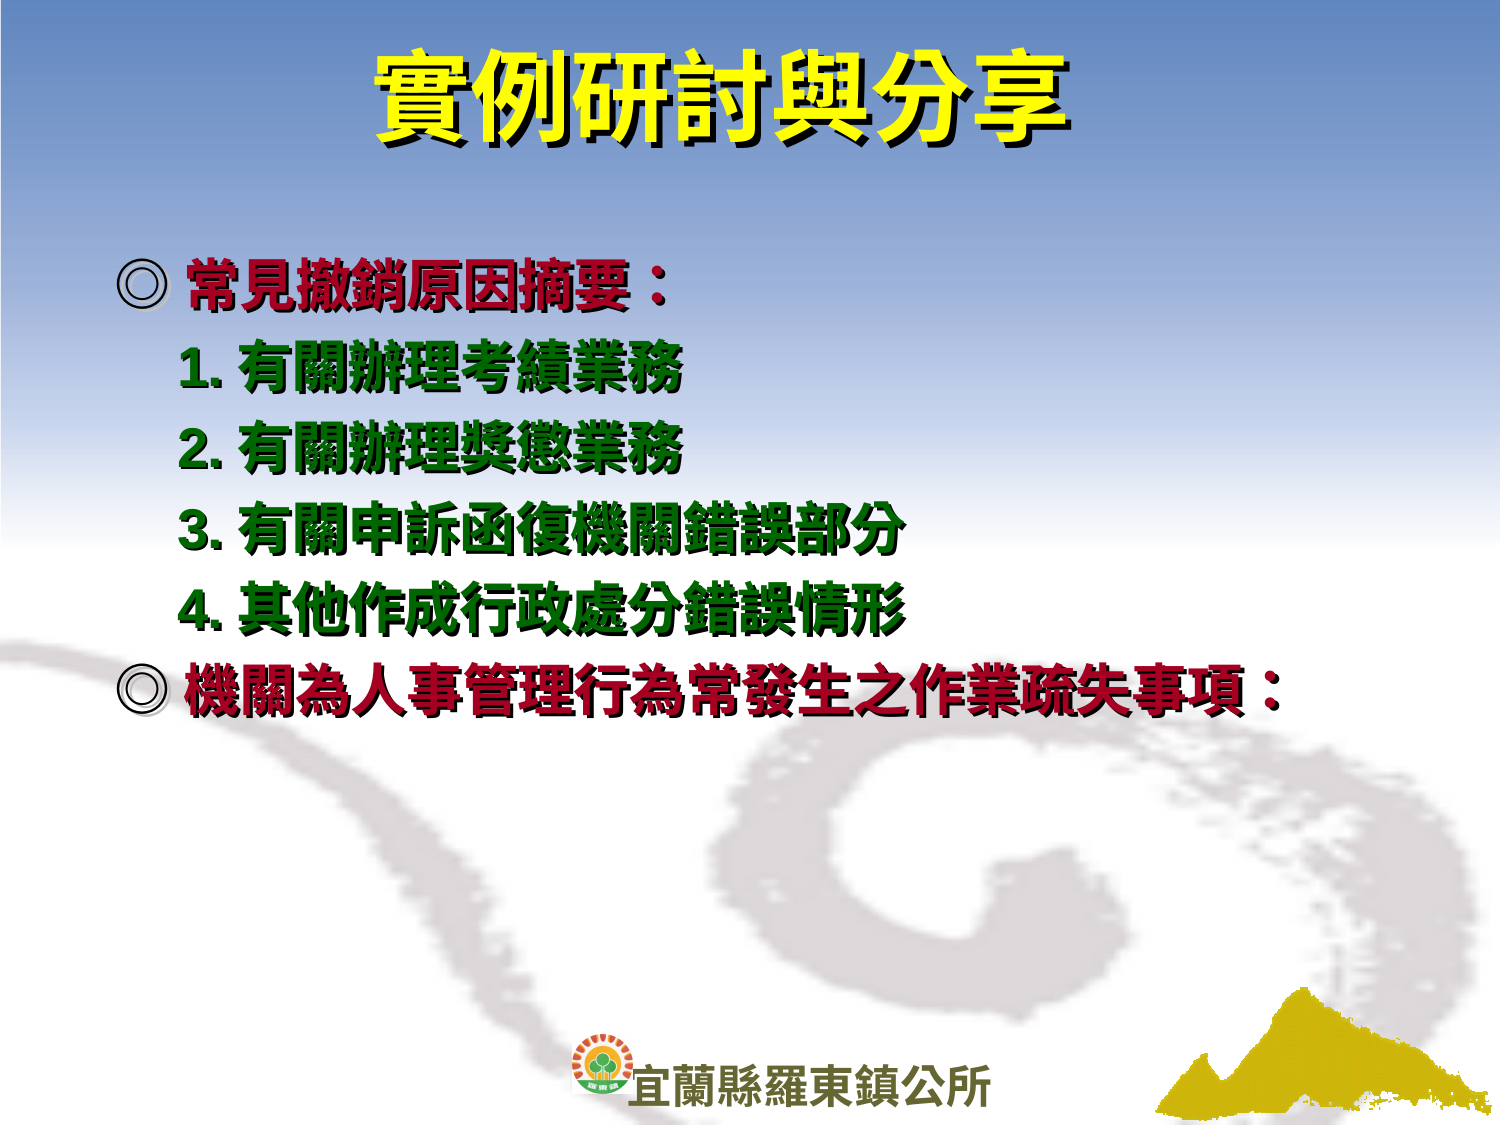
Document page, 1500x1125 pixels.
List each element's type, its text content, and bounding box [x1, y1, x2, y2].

text_box 實例研討與分享 [41, 0, 1400, 188]
text_box ◎常見撤銷原因摘要： 1.有關辦理考績業務 2.有關辦理獎懲業務 3.有關申訴函復機關錯誤部分 4.其他作成行政處分錯誤情形 ◎機關為人事管理行為常發生之作業疏失事項： [100, 241, 1404, 799]
picture [0, 0, 1500, 1125]
